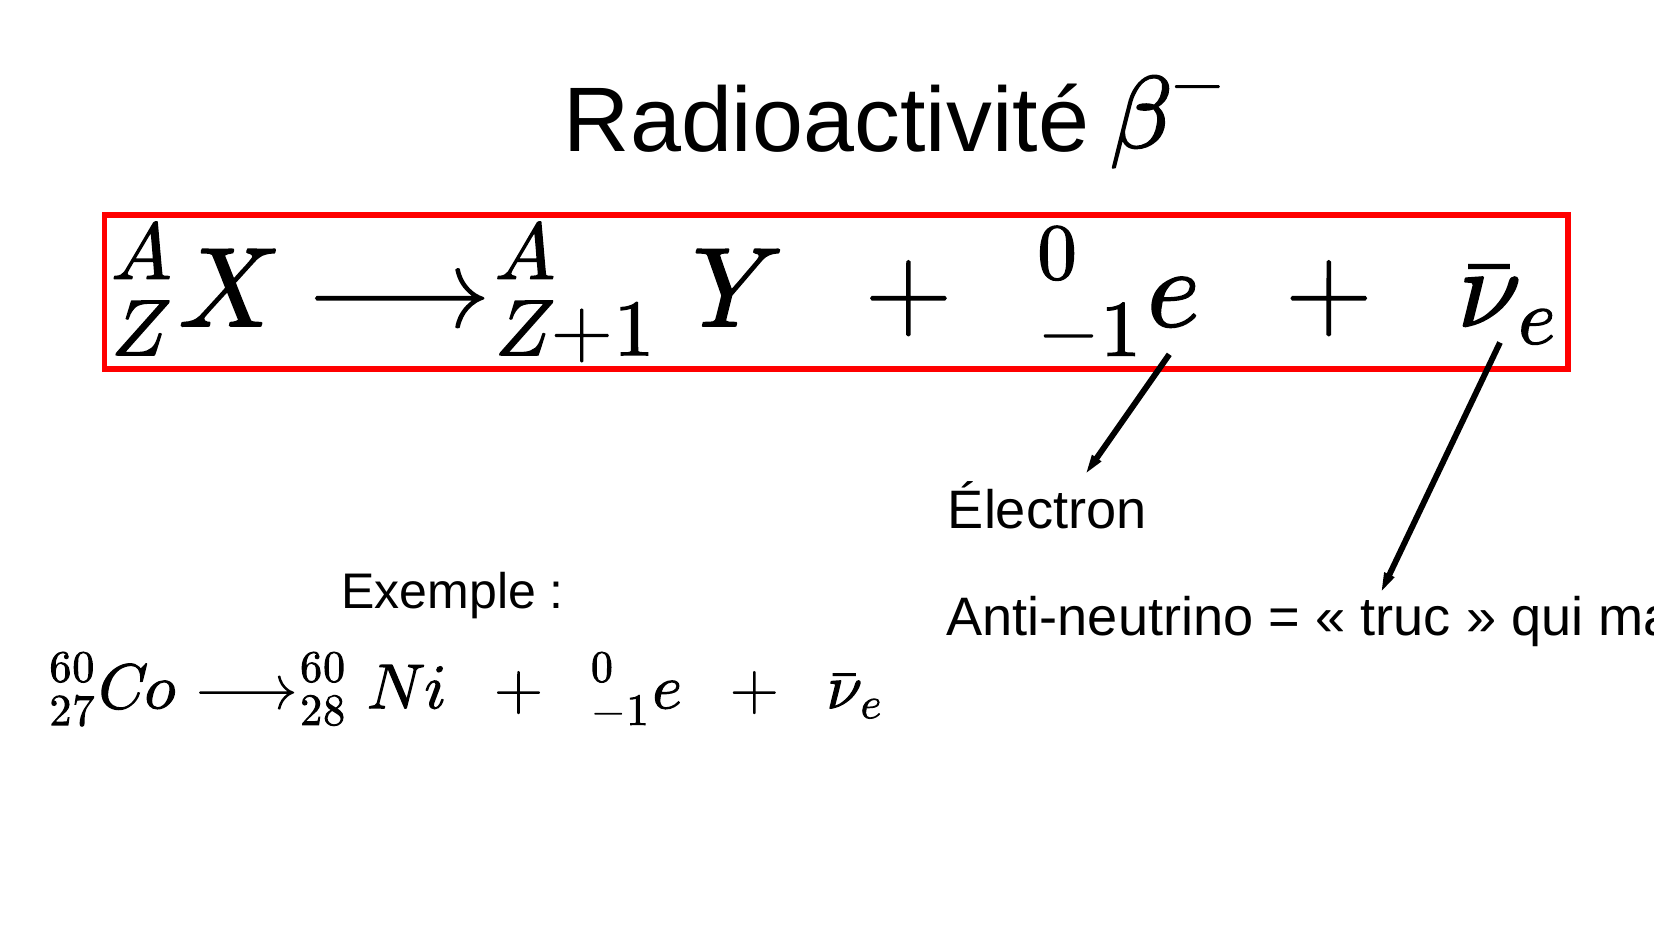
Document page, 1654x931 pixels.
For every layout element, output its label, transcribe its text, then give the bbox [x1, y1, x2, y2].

picture [47, 649, 887, 731]
text_box Exemple : [326, 555, 579, 626]
text_box Électron [933, 472, 1162, 548]
picture [107, 217, 1565, 367]
text_box Anti-neutrino = « truc » qui manque pour satisfaire à la conservation de l’énergie [931, 578, 1642, 780]
title Radioactivité [82, 37, 1571, 193]
picture [1106, 59, 1235, 172]
